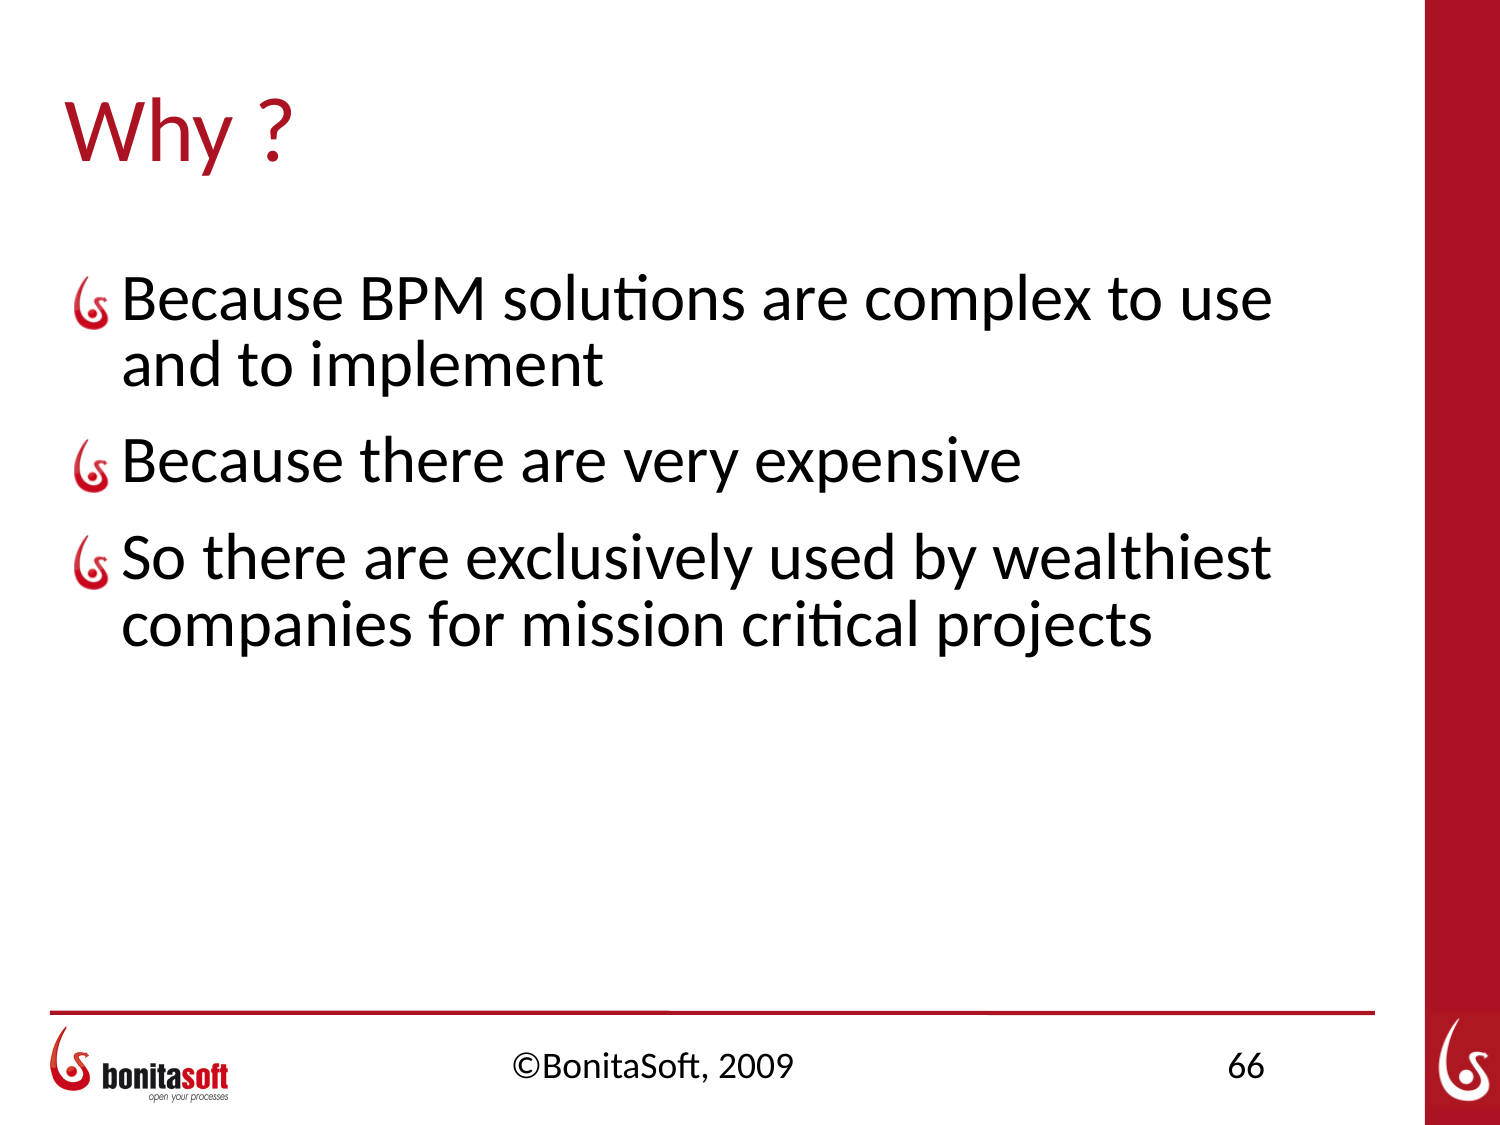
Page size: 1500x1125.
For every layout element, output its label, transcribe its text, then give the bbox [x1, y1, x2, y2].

slide_number <numéro><numéro> [1212, 1042, 1375, 1103]
footer ©BonitaSoft, 2009 [487, 1042, 1175, 1103]
picture [50, 1026, 228, 1103]
picture [1430, 1012, 1500, 1107]
list Because BPM solutions are complex to use and to implement Because there are very expensive So there are exclusively used by wealthiest companies for mission critical projects [50, 262, 1375, 1005]
title Why ? [50, 45, 1375, 233]
